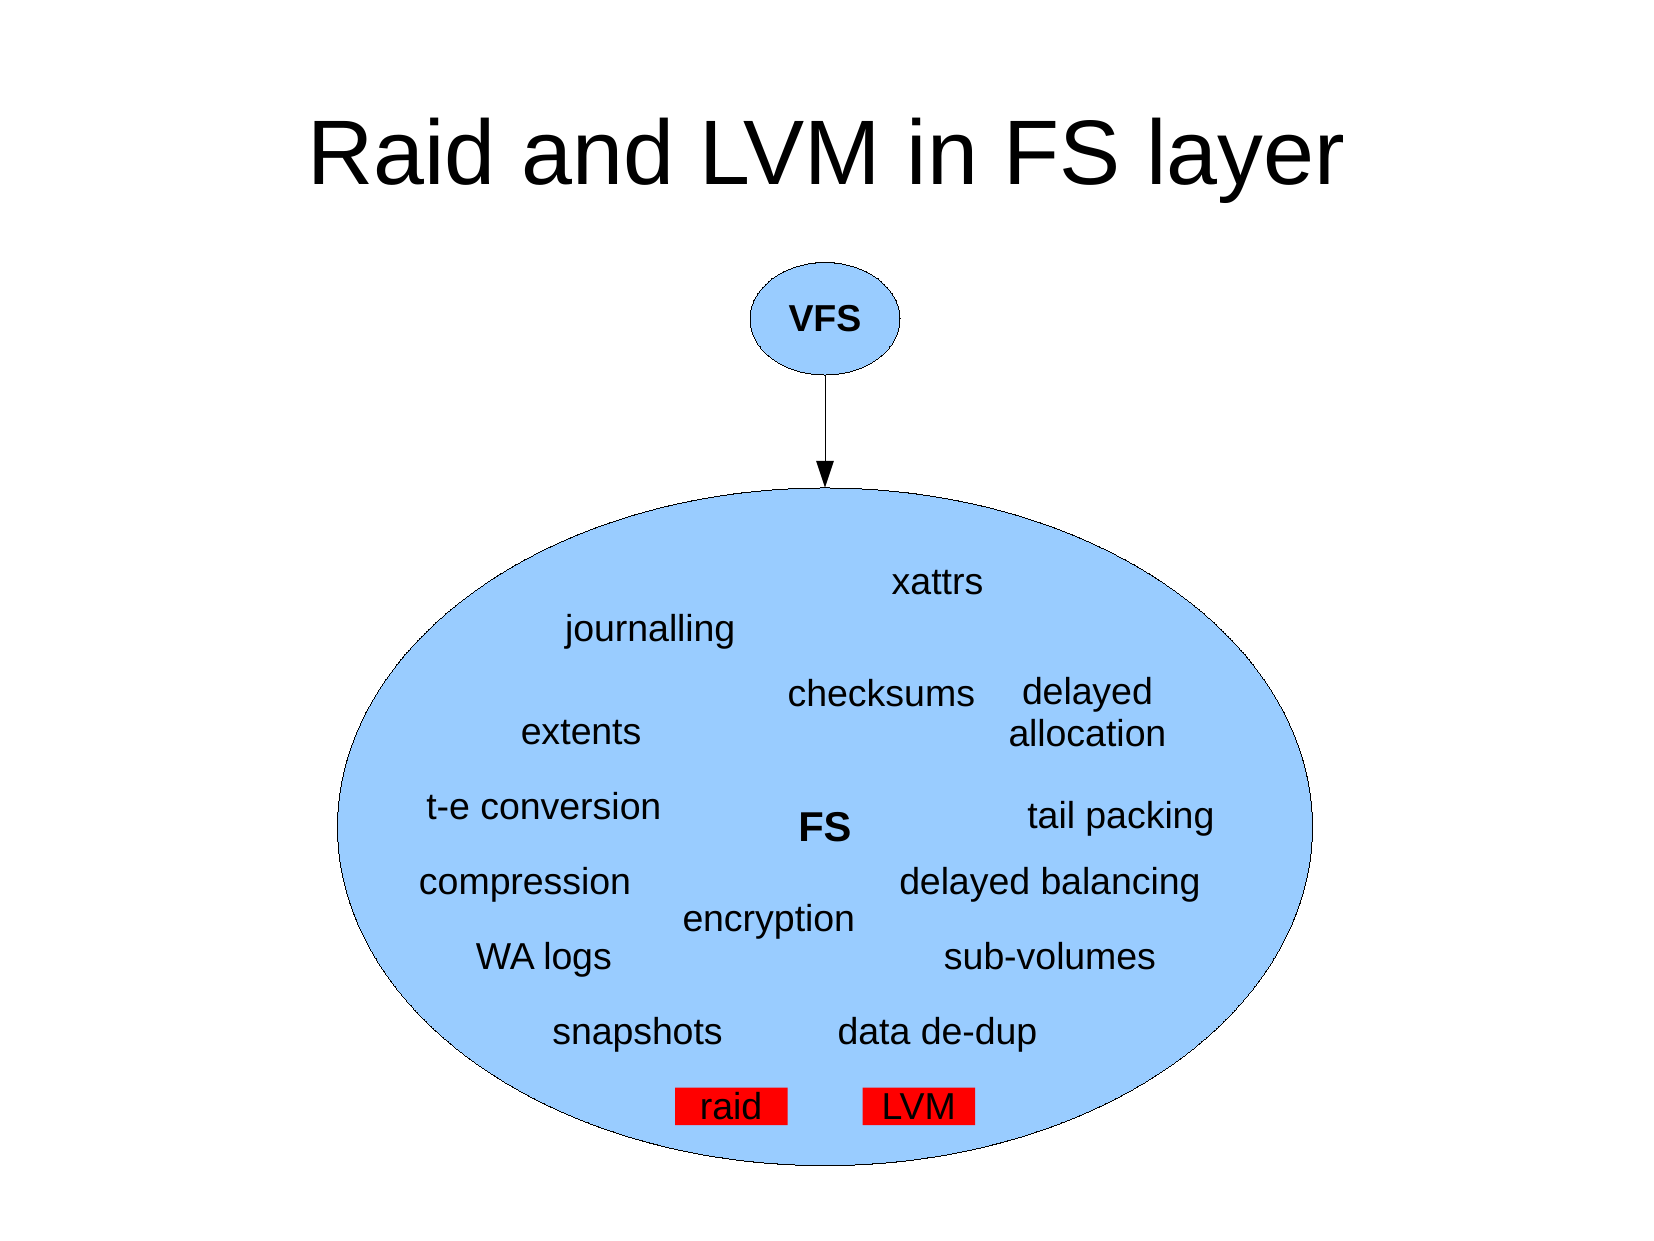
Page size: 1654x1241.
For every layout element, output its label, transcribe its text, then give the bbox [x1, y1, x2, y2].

text_box snapshots [525, 1012, 751, 1051]
text_box data de-dup [825, 1012, 1051, 1051]
text_box tail packing [1012, 787, 1230, 845]
text_box compression [412, 862, 638, 901]
text_box extents [525, 712, 638, 751]
text_box sub-volumes [937, 937, 1163, 976]
text_box raid [675, 1087, 788, 1126]
text_box xattrs [900, 562, 976, 601]
text_box VFS [750, 262, 901, 376]
text_box WA logs [487, 937, 601, 976]
text_box delayed balancing [900, 862, 1201, 901]
text_box t-e conversion [450, 787, 638, 826]
text_box checksums [787, 675, 976, 713]
text_box WA logs [577, 951, 587, 967]
text_box journalling [550, 600, 751, 657]
text_box encryption [675, 900, 863, 938]
text_box delayed allocation [1012, 675, 1163, 751]
text_box LVM [862, 1087, 976, 1126]
text_box FS [337, 487, 1313, 1166]
title Raid and LVM in FS layer [82, 49, 1571, 257]
